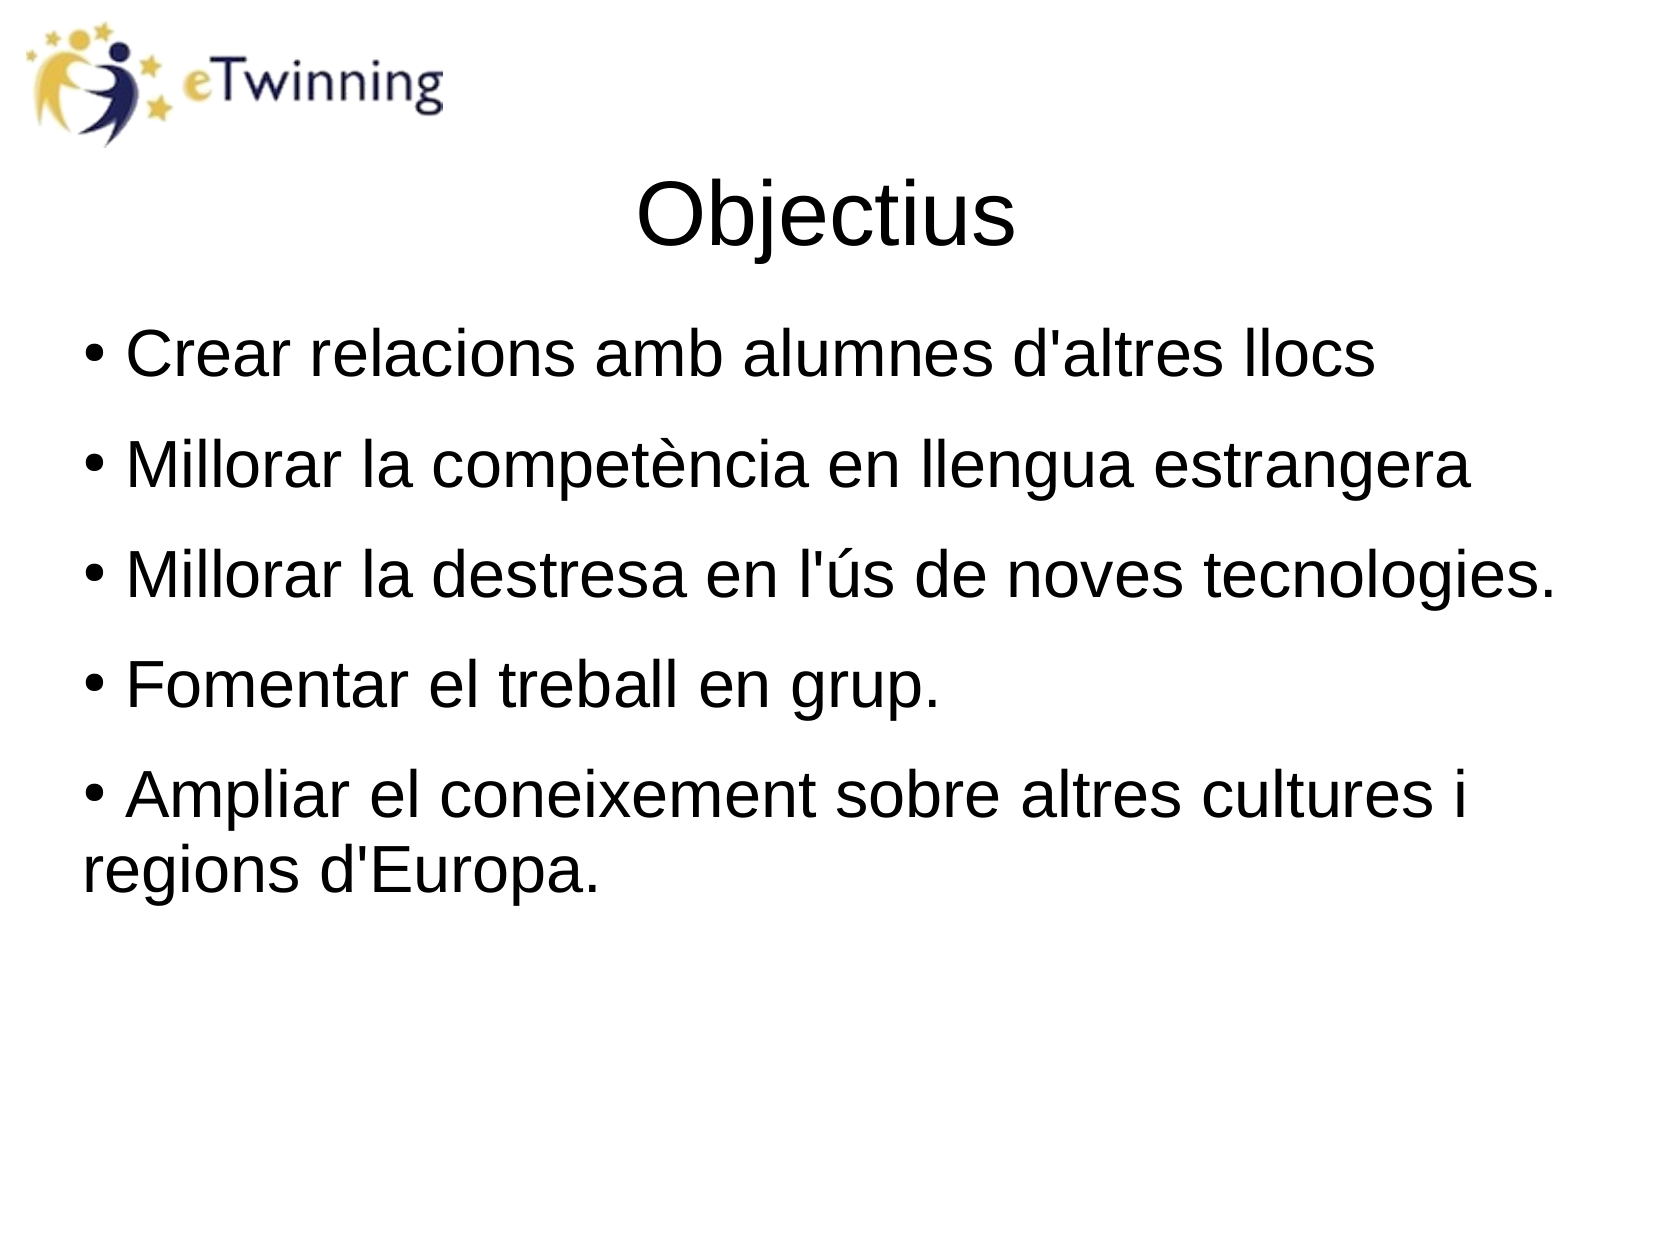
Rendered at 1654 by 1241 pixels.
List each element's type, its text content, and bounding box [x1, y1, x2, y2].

title Objectius [82, 129, 1571, 298]
picture [26, 20, 443, 148]
subtitle Crear relacions amb alumnes d'altres llocs Millorar la competència en llengua estrangera Millorar la destresa en l'ús de noves tecnologies. Fomentar el treball en grup. Ampliar el coneixement sobre altres cultures i regions d'Europa. [82, 313, 1571, 910]
